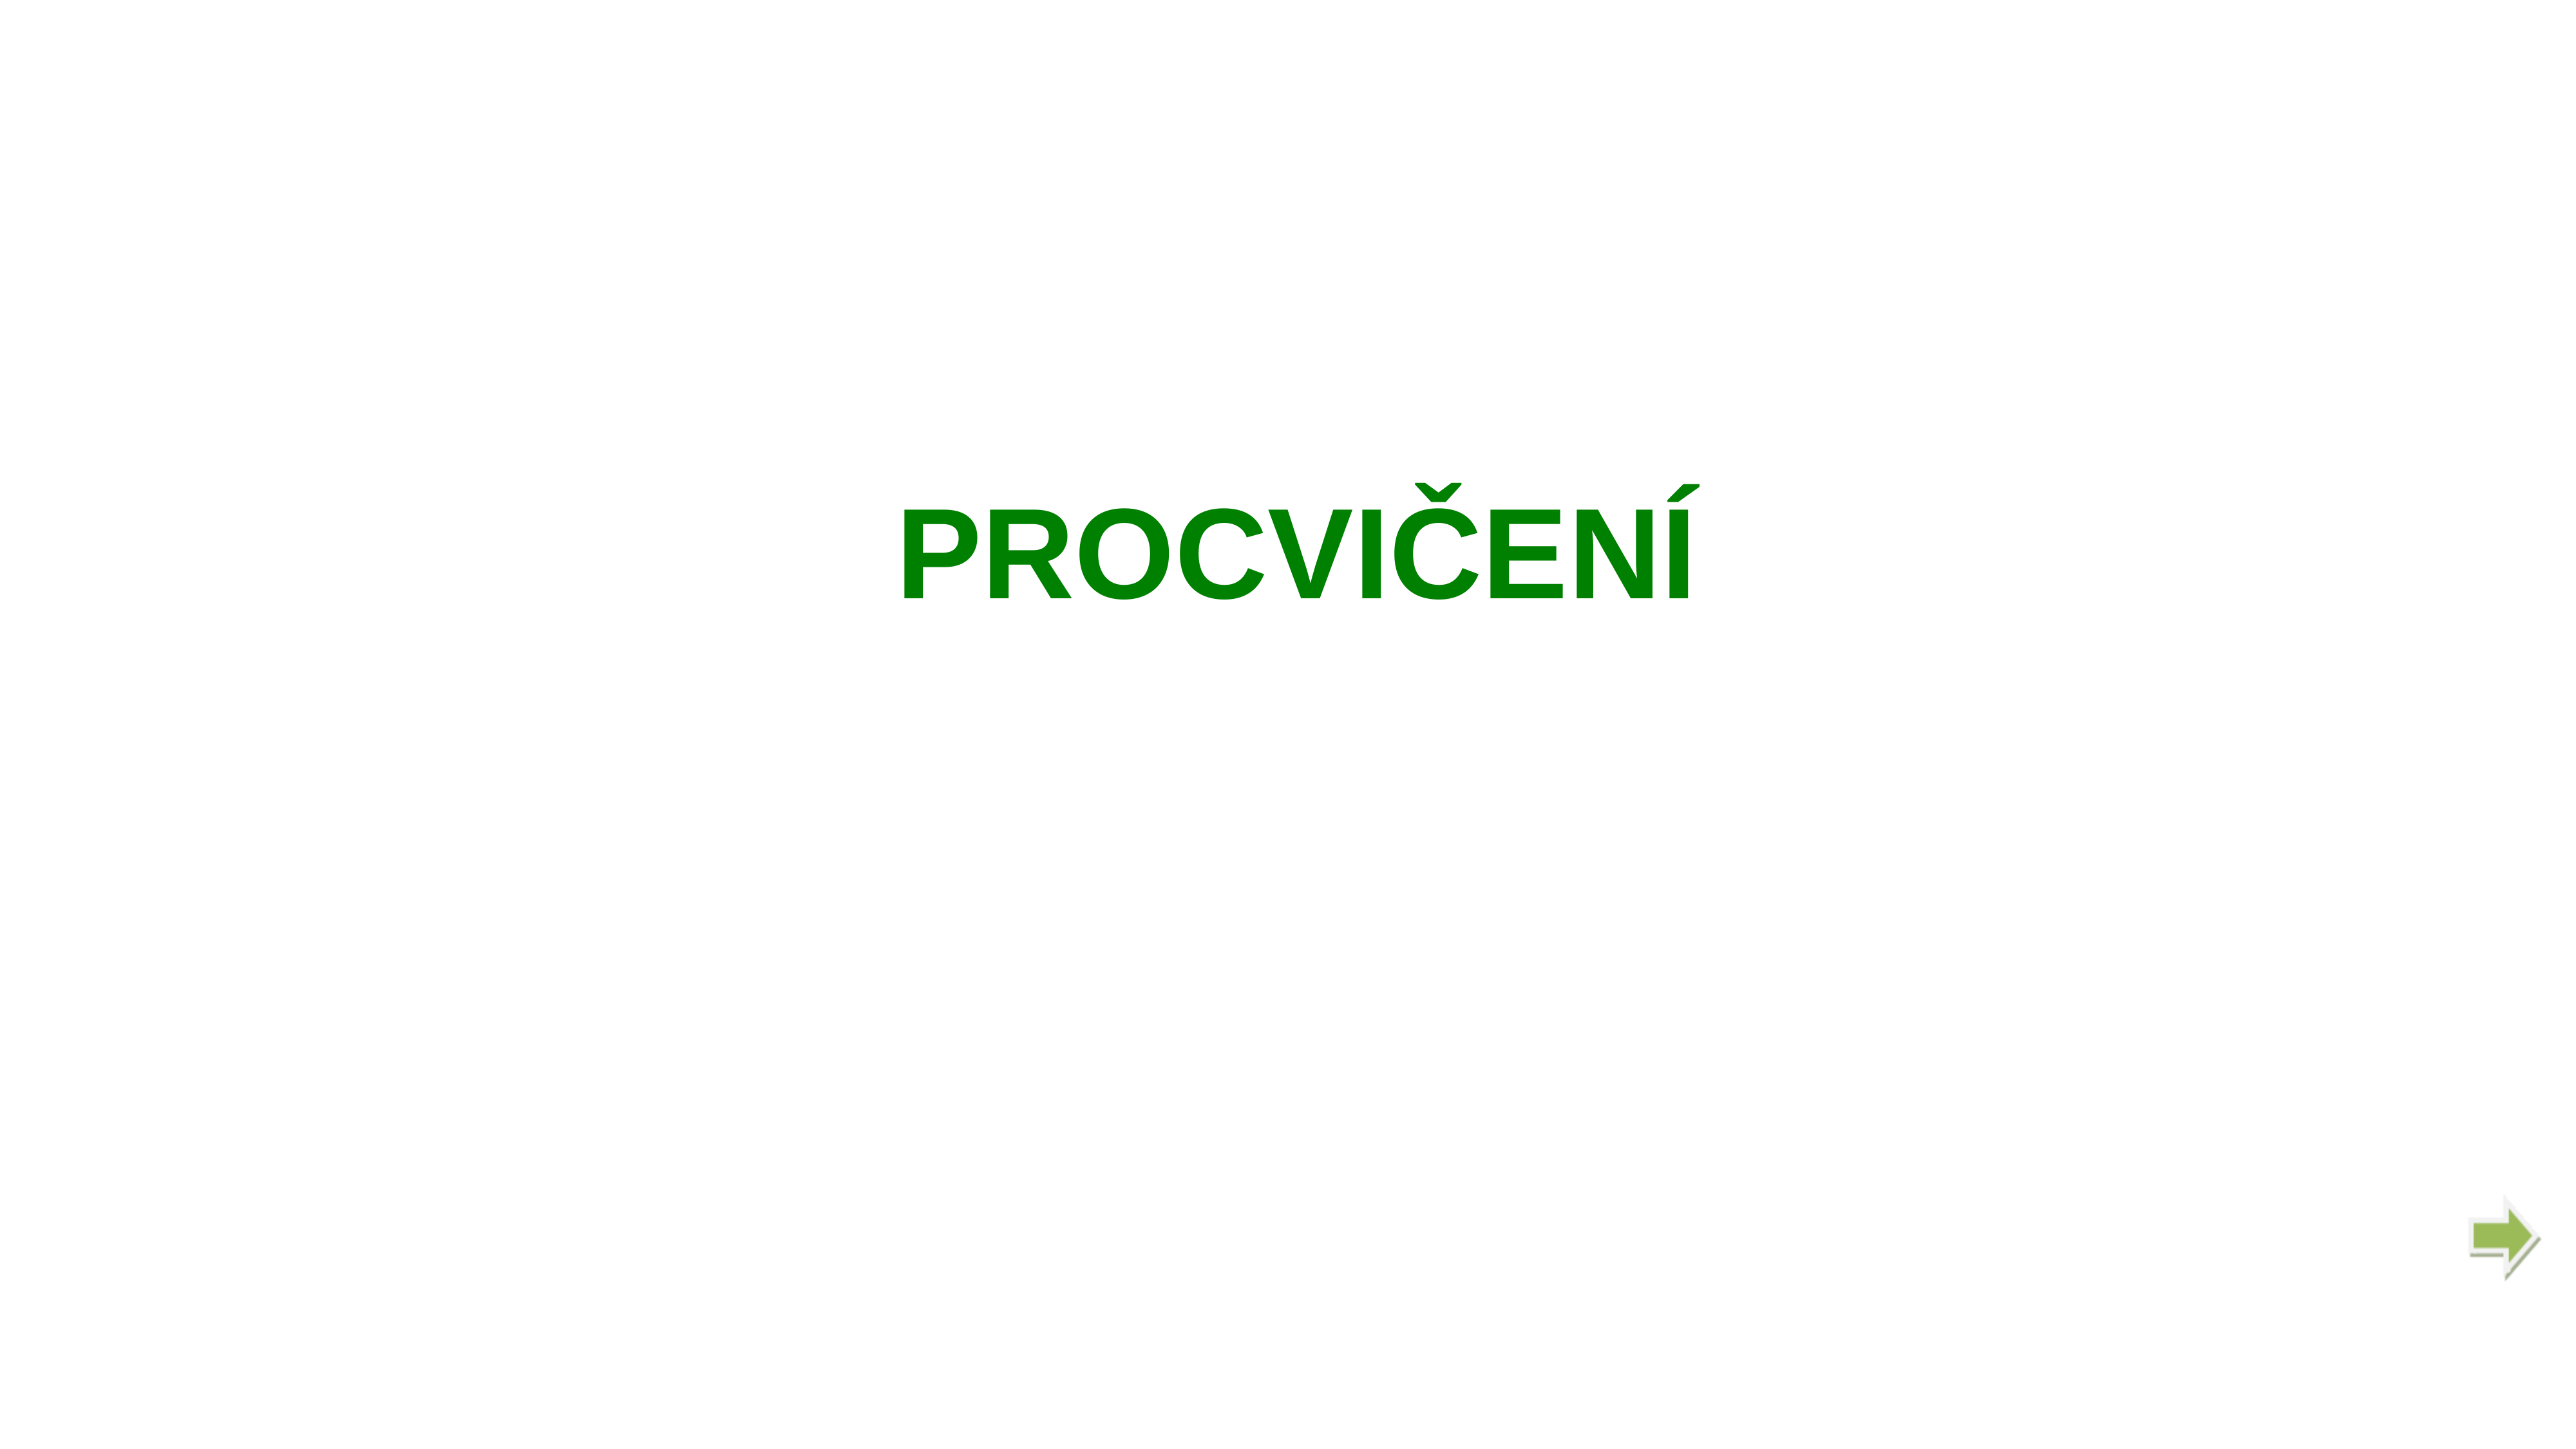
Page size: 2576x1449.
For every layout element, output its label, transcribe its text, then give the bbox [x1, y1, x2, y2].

picture [2465, 1191, 2548, 1284]
text_box PROCVIČENÍ [757, 469, 1837, 619]
